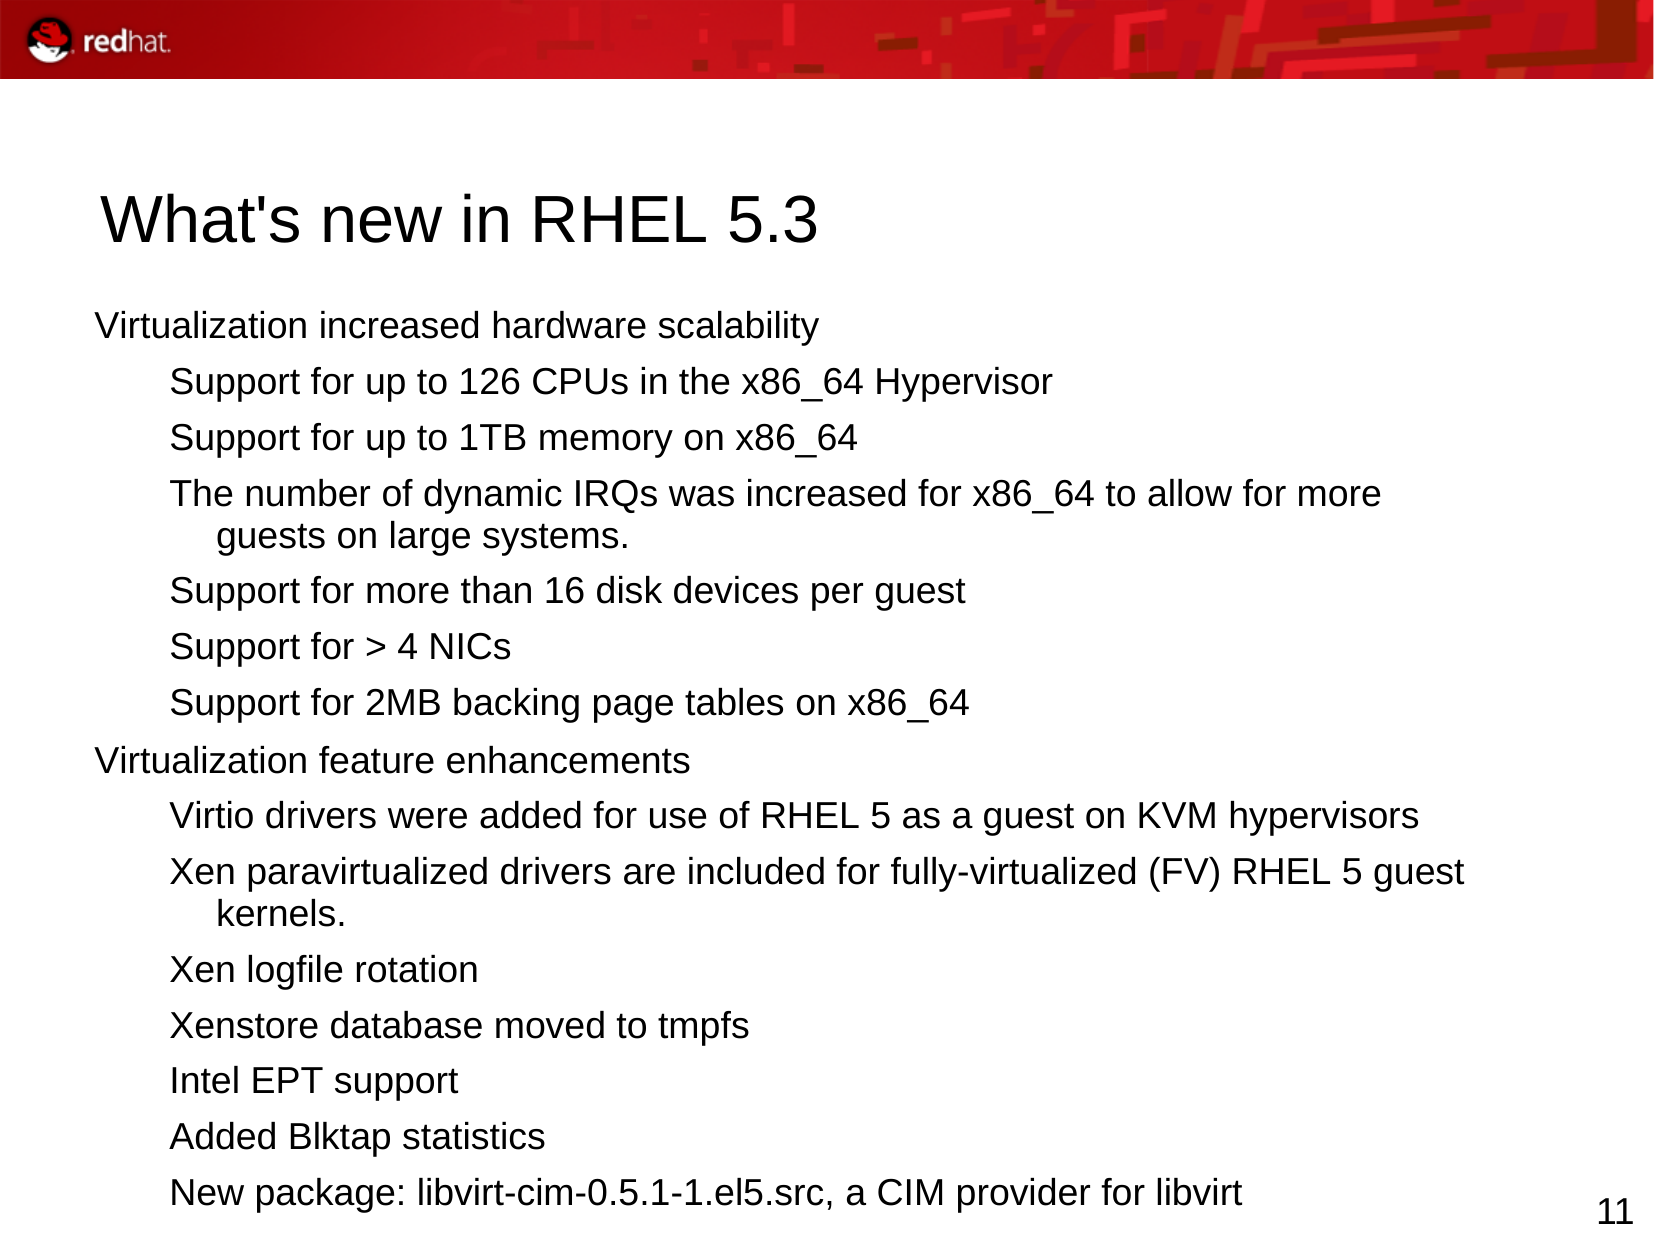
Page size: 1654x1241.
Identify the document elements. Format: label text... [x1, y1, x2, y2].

picture [0, 0, 1654, 79]
title What's new in RHEL 5.3 [100, 164, 1506, 275]
list Virtualization increased hardware scalability Support for up to 126 CPUs in the x86_64 Hypervisor Support for up to 1TB memory on x86_64 The number of dynamic IRQs was increased for x86_64 to allow for more guests on large systems. Support for more than 16 disk devices per guest Support for > 4 NICs Support for 2MB backing page tables on x86_64 Virtualization feature enhancements Virtio drivers were added for use of RHEL 5 as a guest on KVM hypervisors Xen paravirtualized drivers are included for fully-virtualized (FV) RHEL 5 guest kernels. Xen logfile rotation Xenstore database moved to tmpfs Intel EPT support Added Blktap statistics New package: libvirt-cim-0.5.1-1.el5.src, a CIM provider for libvirt [94, 304, 1500, 1214]
